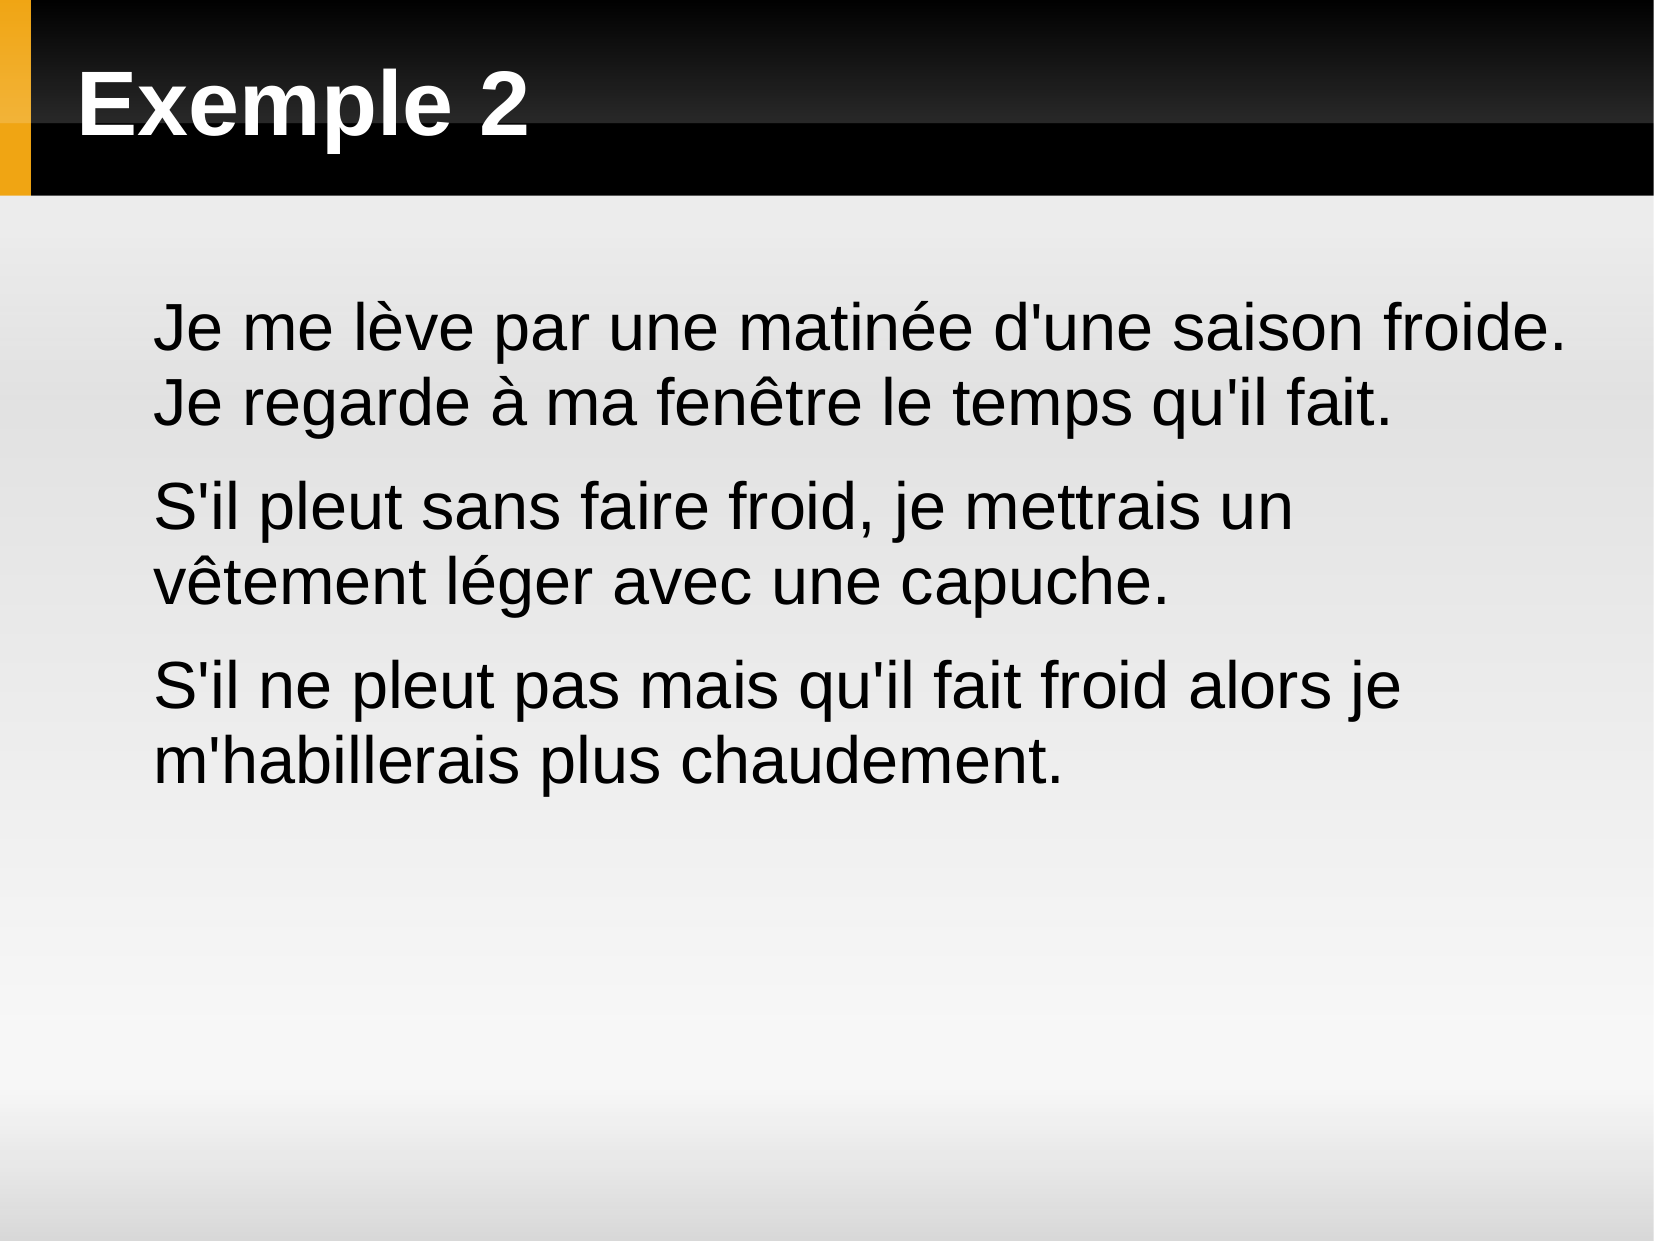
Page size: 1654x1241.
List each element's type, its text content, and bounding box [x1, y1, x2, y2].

list Je me lève par une matinée d'une saison froide. Je regarde à ma fenêtre le temps qu'il fait. S'il pleut sans faire froid, je mettrais un vêtement léger avec une capuche. S'il ne pleut pas mais qu'il fait froid alors je m'habillerais plus chaudement. [82, 290, 1571, 1109]
title Exemple 2 [76, 0, 1565, 208]
picture [0, 0, 1654, 1241]
